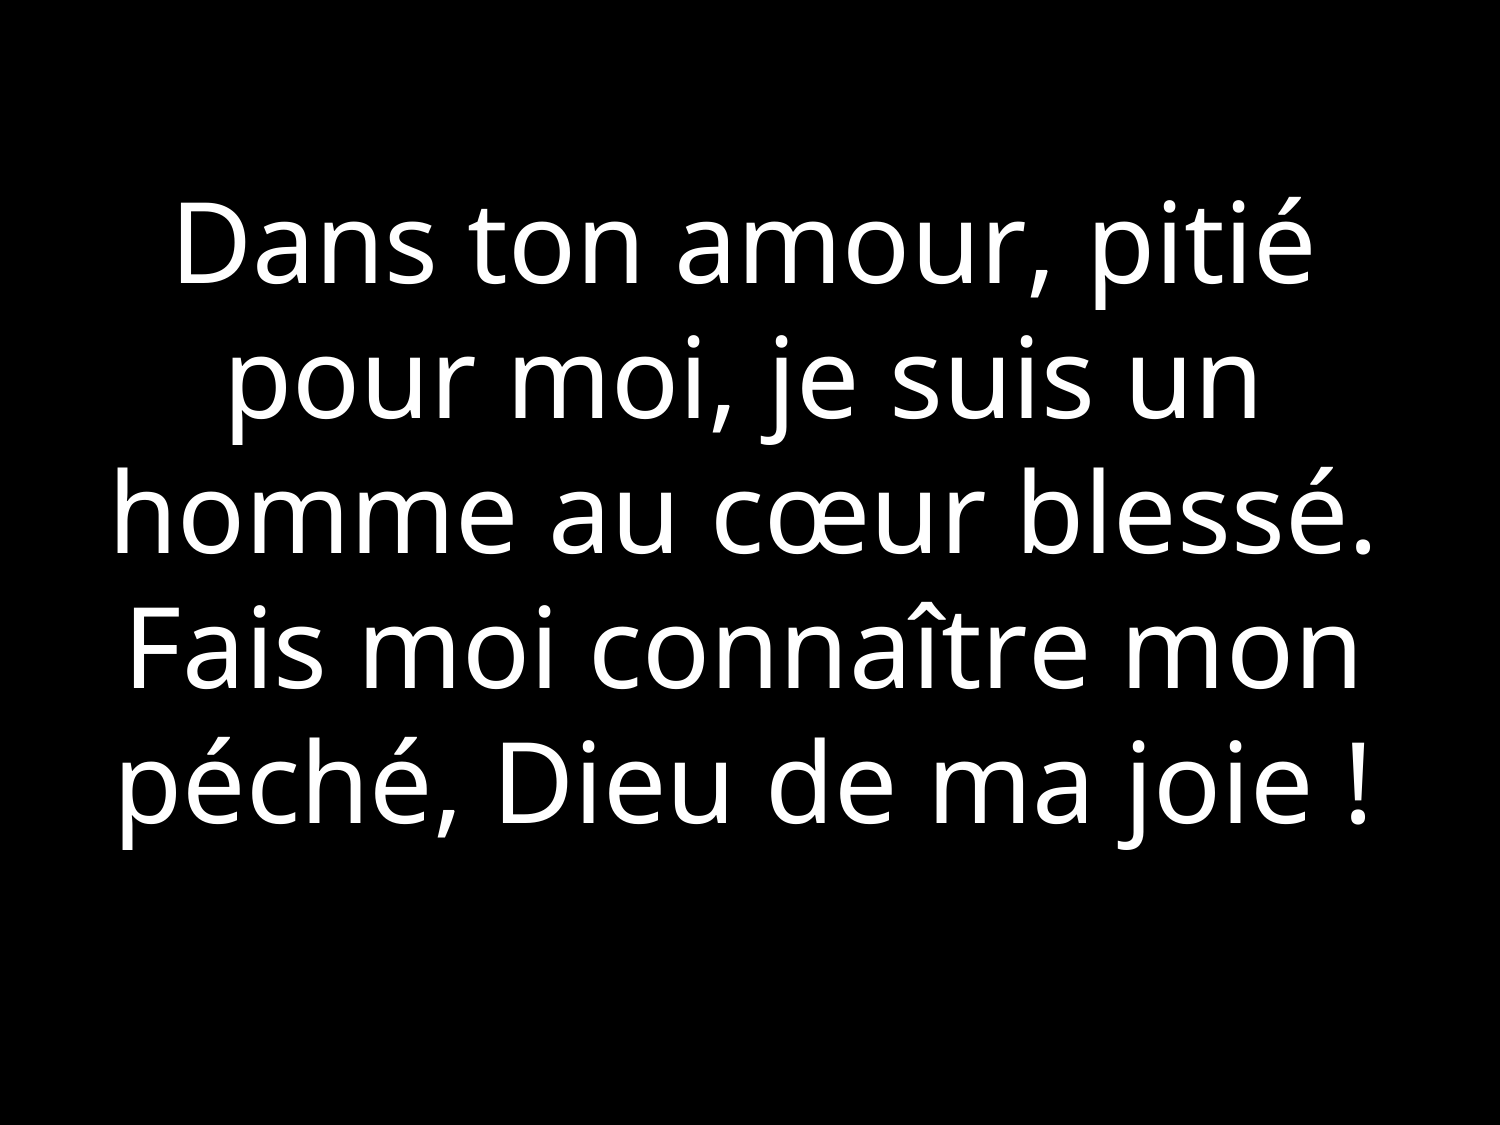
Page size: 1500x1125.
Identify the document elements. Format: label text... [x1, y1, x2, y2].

text_box Dans ton amour, pitié pour moi, je suis un homme au cœur blessé. Fais moi connaître mon péché, Dieu de ma joie ! [29, 66, 1459, 591]
